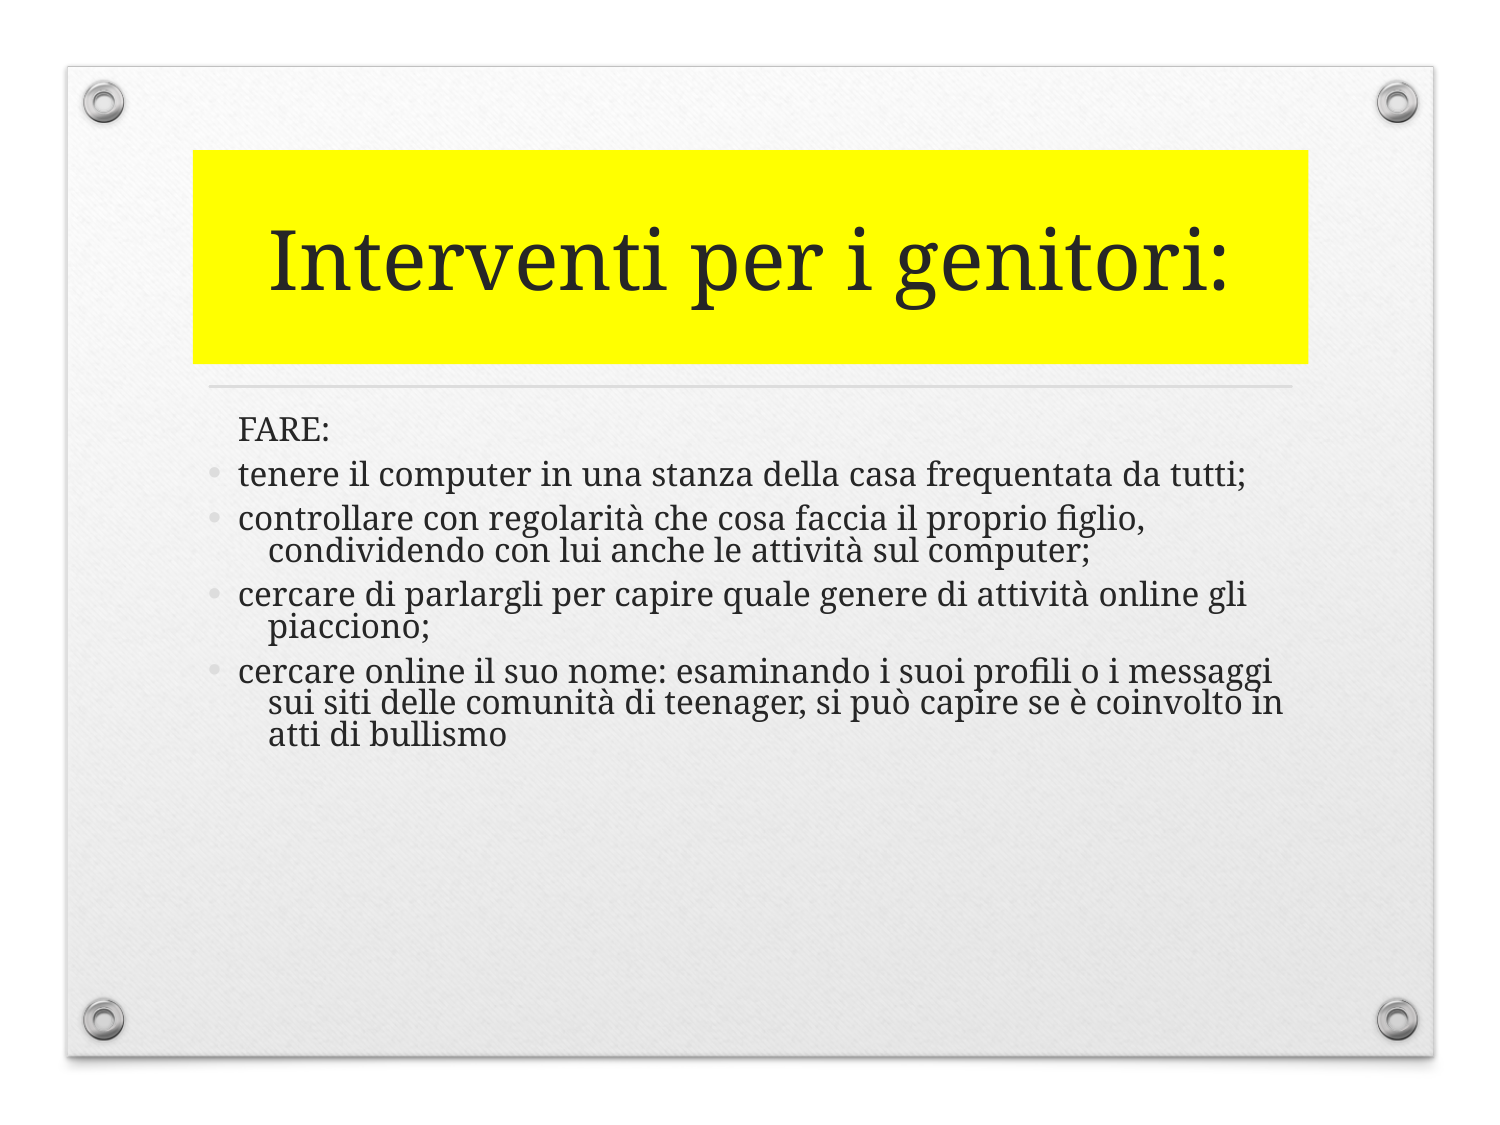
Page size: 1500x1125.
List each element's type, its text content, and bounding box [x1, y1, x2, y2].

list FARE: tenere il computer in una stanza della casa frequentata da tutti; controllare con regolarità che cosa faccia il proprio figlio, condividendo con lui anche le attività sul computer; cercare di parlargli per capire quale genere di attività online gli piacciono; cercare online il suo nome: esaminando i suoi profili o i messaggi sui siti delle comunità di teenager, si può capire se è coinvolto in atti di bullismo [192, 408, 1309, 974]
title Interventi per i genitori: [192, 150, 1309, 365]
